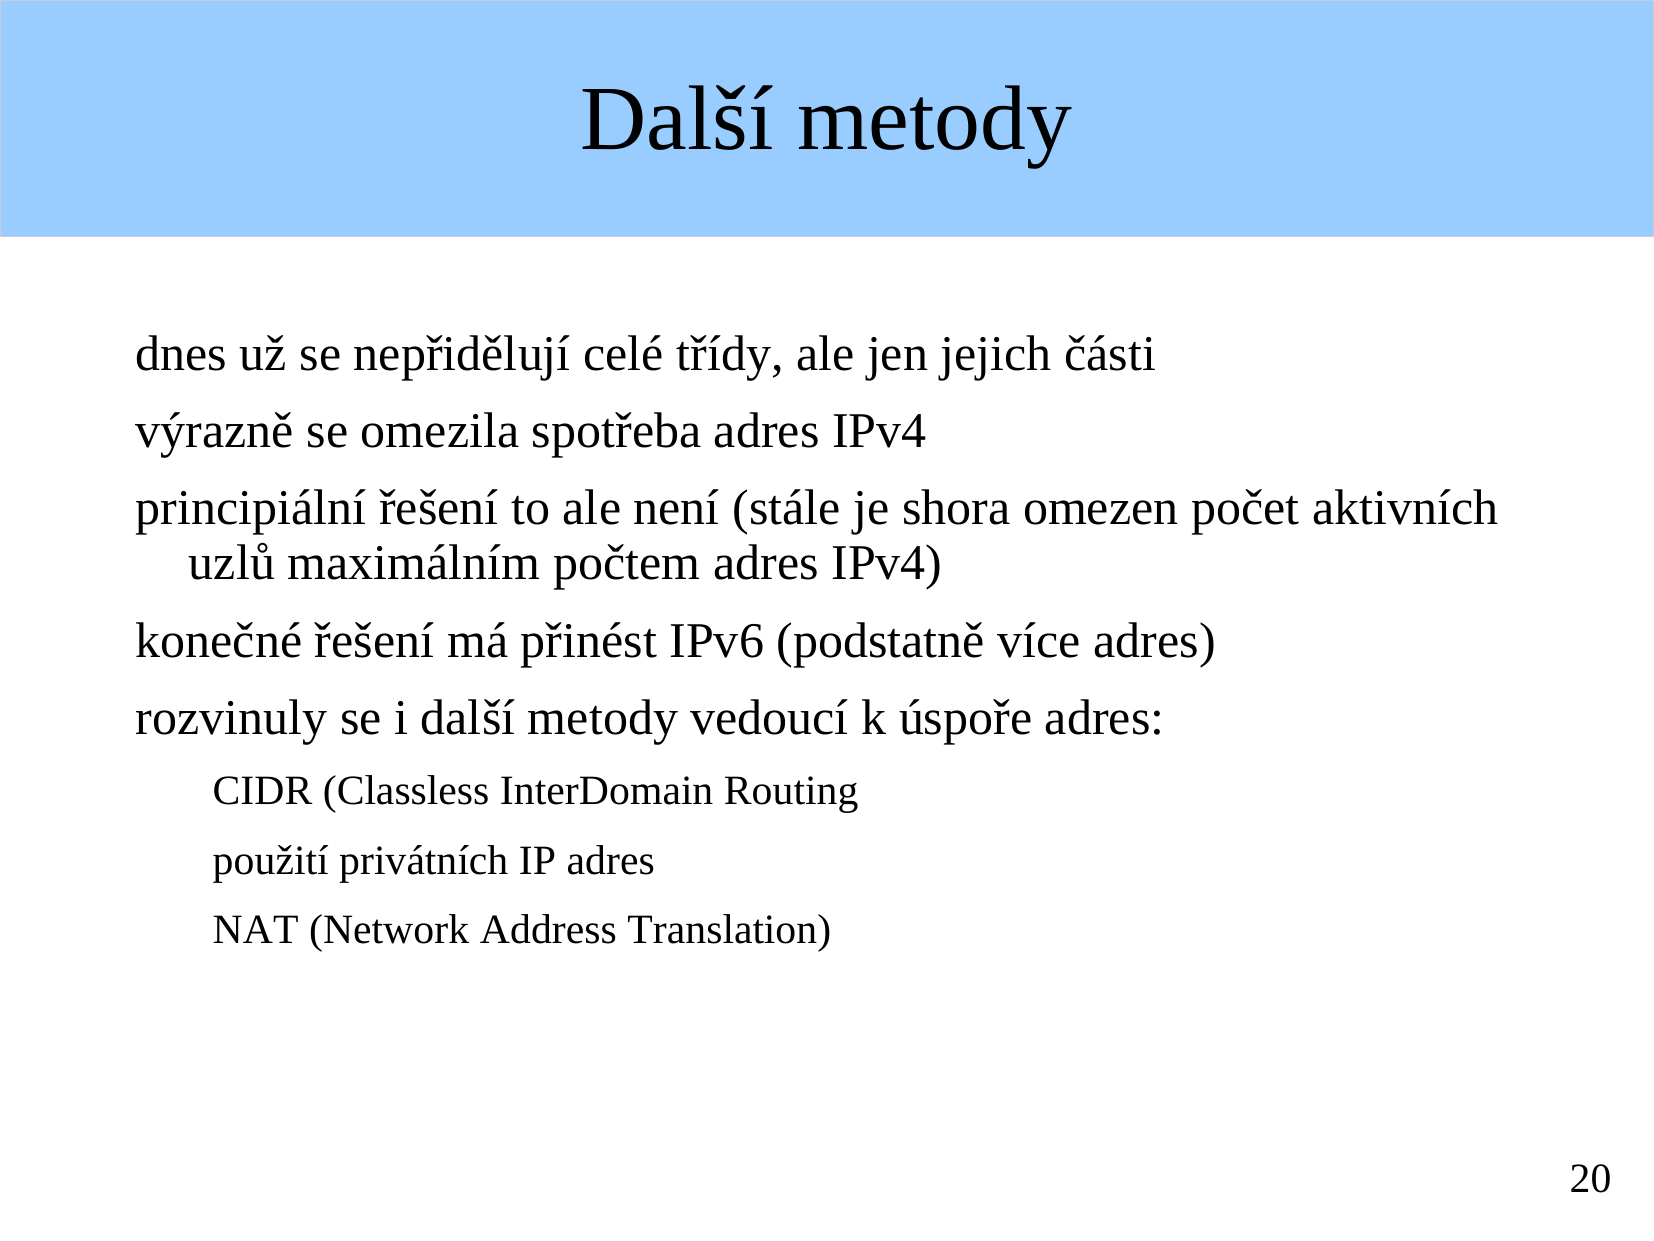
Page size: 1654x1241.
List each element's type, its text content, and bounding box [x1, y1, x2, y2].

list dnes už se nepřidělují celé třídy, ale jen jejich části výrazně se omezila spotřeba adres IPv4 principiální řešení to ale není (stále je shora omezen počet aktivních uzlů maximálním počtem adres IPv4) konečné řešení má přinést IPv6 (podstatně více adres) rozvinuly se i další metody vedoucí k úspoře adres: CIDR (Classless InterDomain Routing použití privátních IP adres NAT (Network Address Translation) [118, 325, 1562, 1133]
title Další metody [0, 0, 1654, 237]
